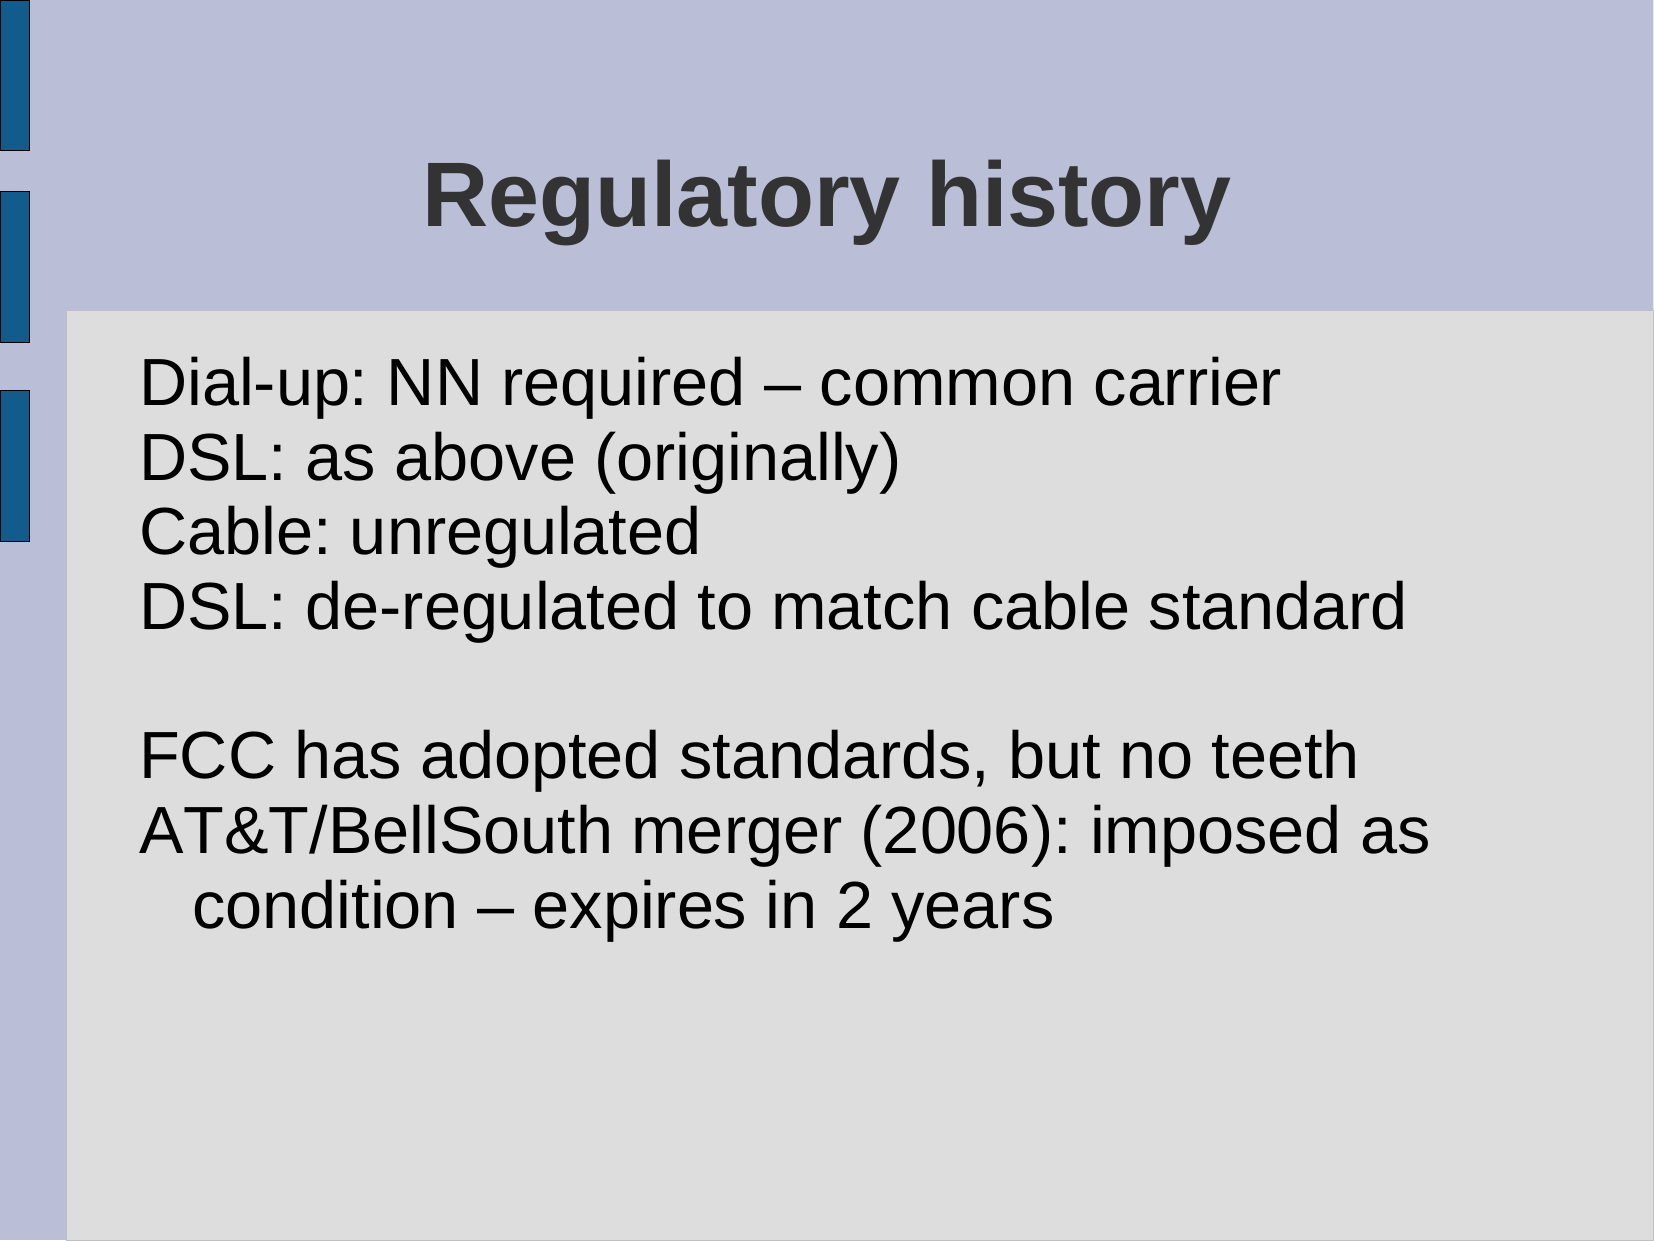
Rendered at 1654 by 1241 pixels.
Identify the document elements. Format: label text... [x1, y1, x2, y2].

title Regulatory history [121, 91, 1534, 299]
list Dial-up: NN required – common carrier DSL: as above (originally) Cable: unregulated DSL: de-regulated to match cable standard FCC has adopted standards, but no teeth AT&T/BellSouth merger (2006): imposed as condition – expires in 2 years [121, 344, 1534, 1139]
